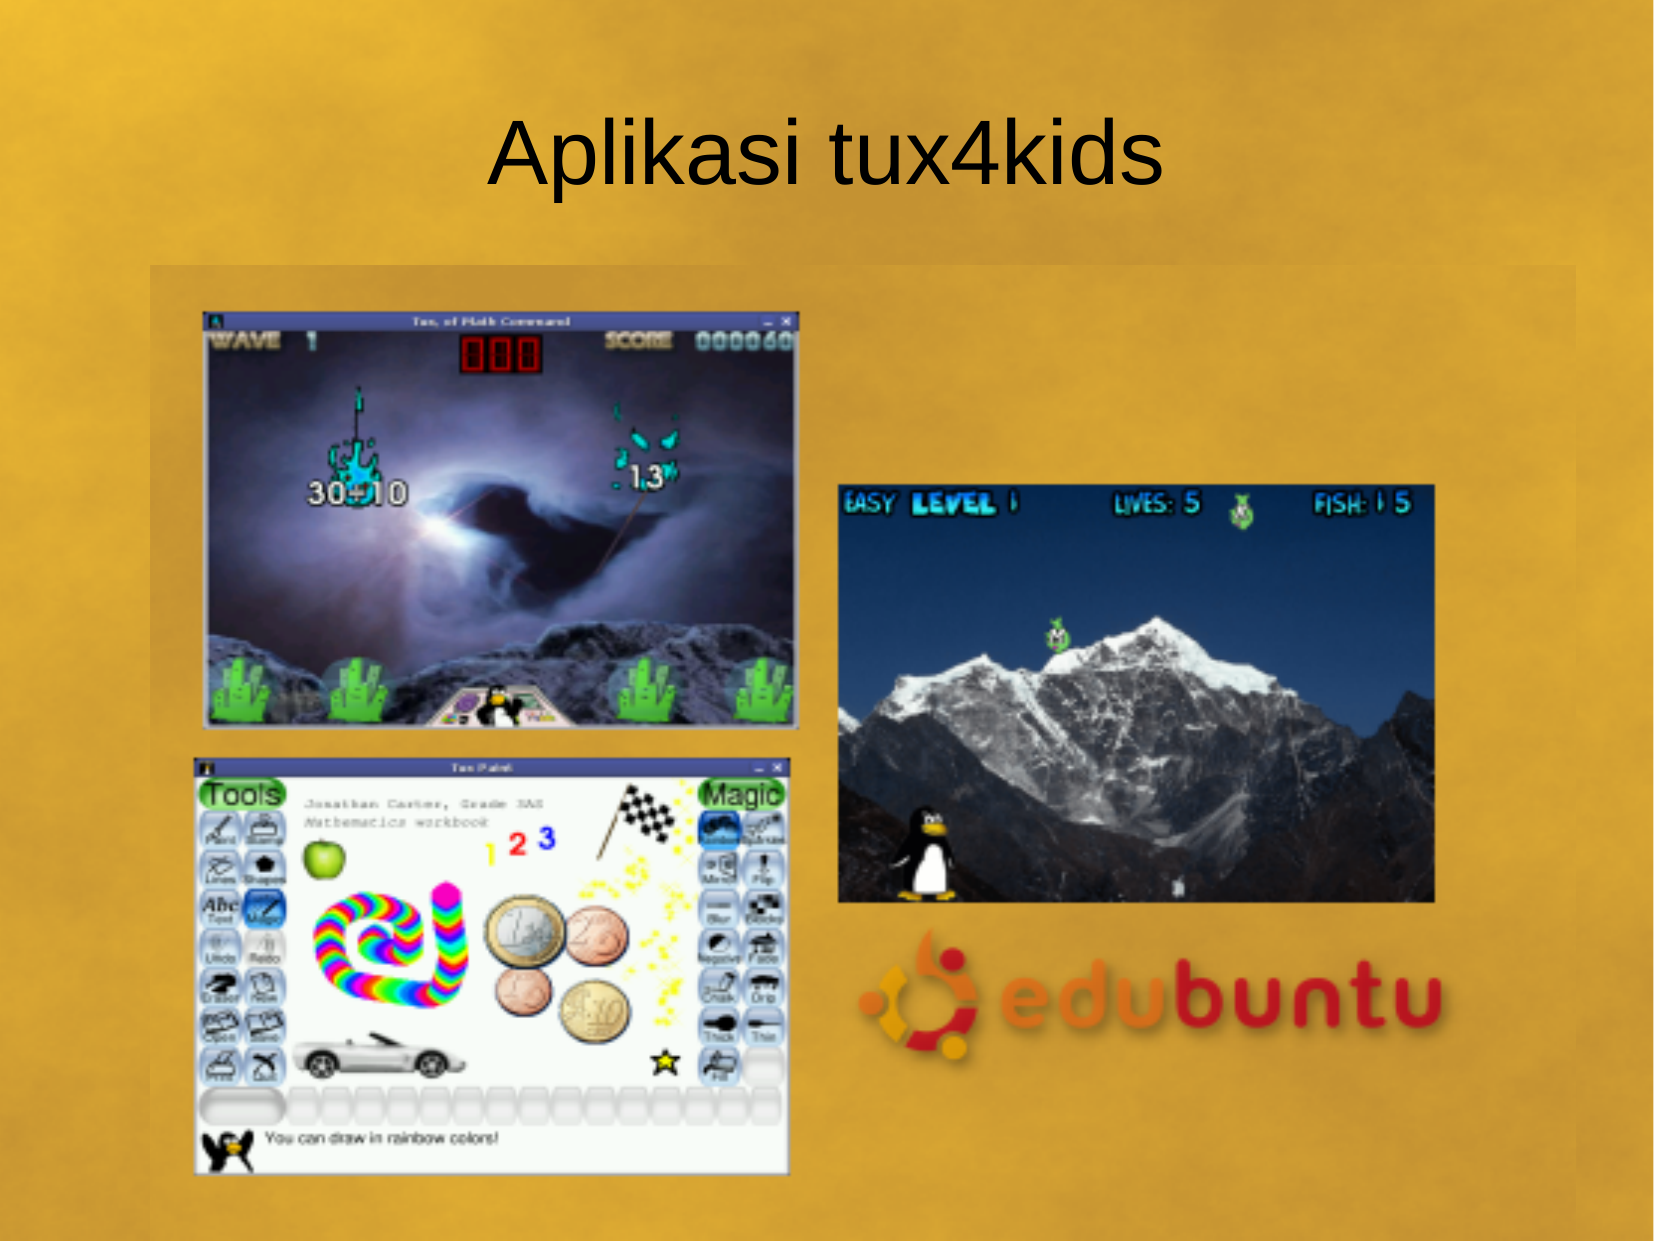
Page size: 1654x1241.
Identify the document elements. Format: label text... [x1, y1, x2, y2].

title Aplikasi tux4kids [82, 49, 1571, 257]
picture [0, 0, 1654, 1241]
